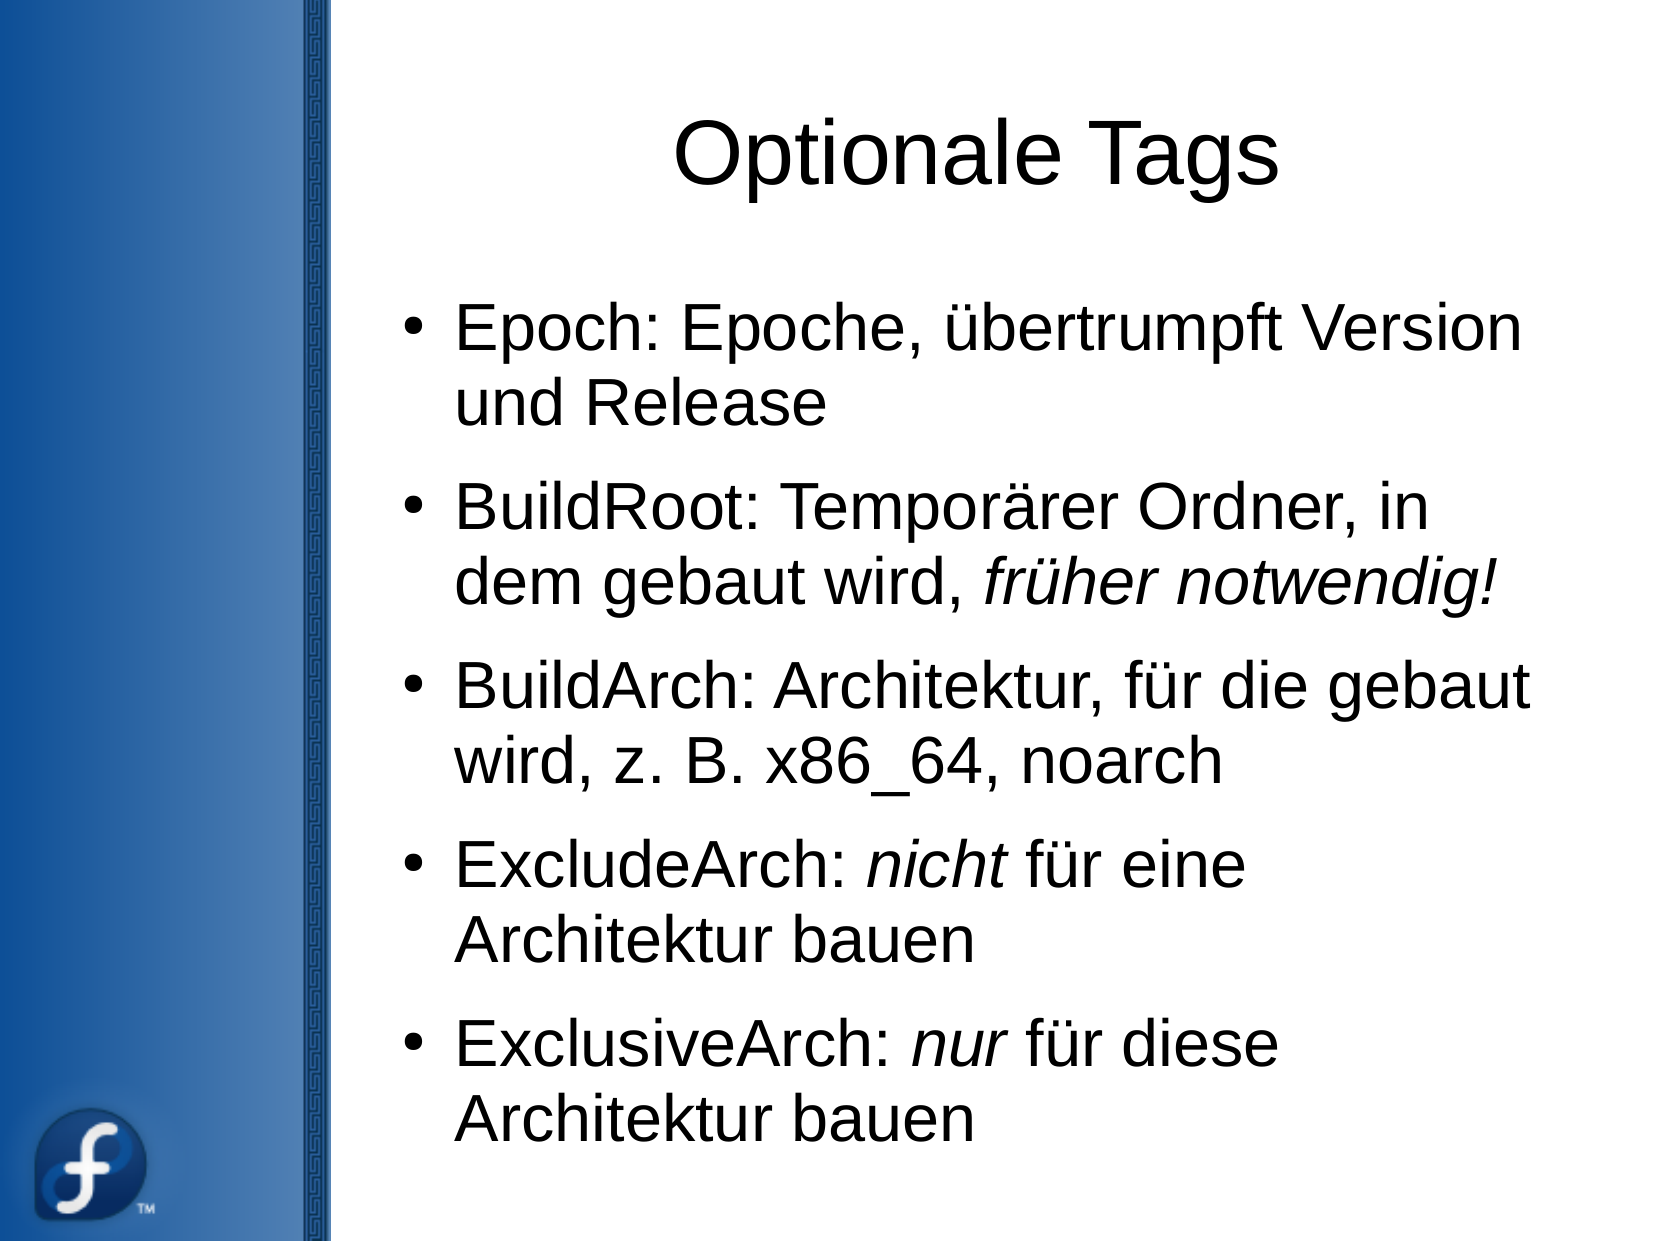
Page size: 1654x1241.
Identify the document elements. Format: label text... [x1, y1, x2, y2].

title Optionale Tags [383, 56, 1571, 250]
picture [0, 0, 331, 1241]
list Epoch: Epoche, übertrumpft Version und Release BuildRoot: Temporärer Ordner, in dem gebaut wird, früher notwendig! BuildArch: Architektur, für die gebaut wird, z. B. x86_64, noarch ExcludeArch: nicht für eine Architektur bauen ExclusiveArch: nur für diese Architektur bauen [383, 290, 1571, 1156]
